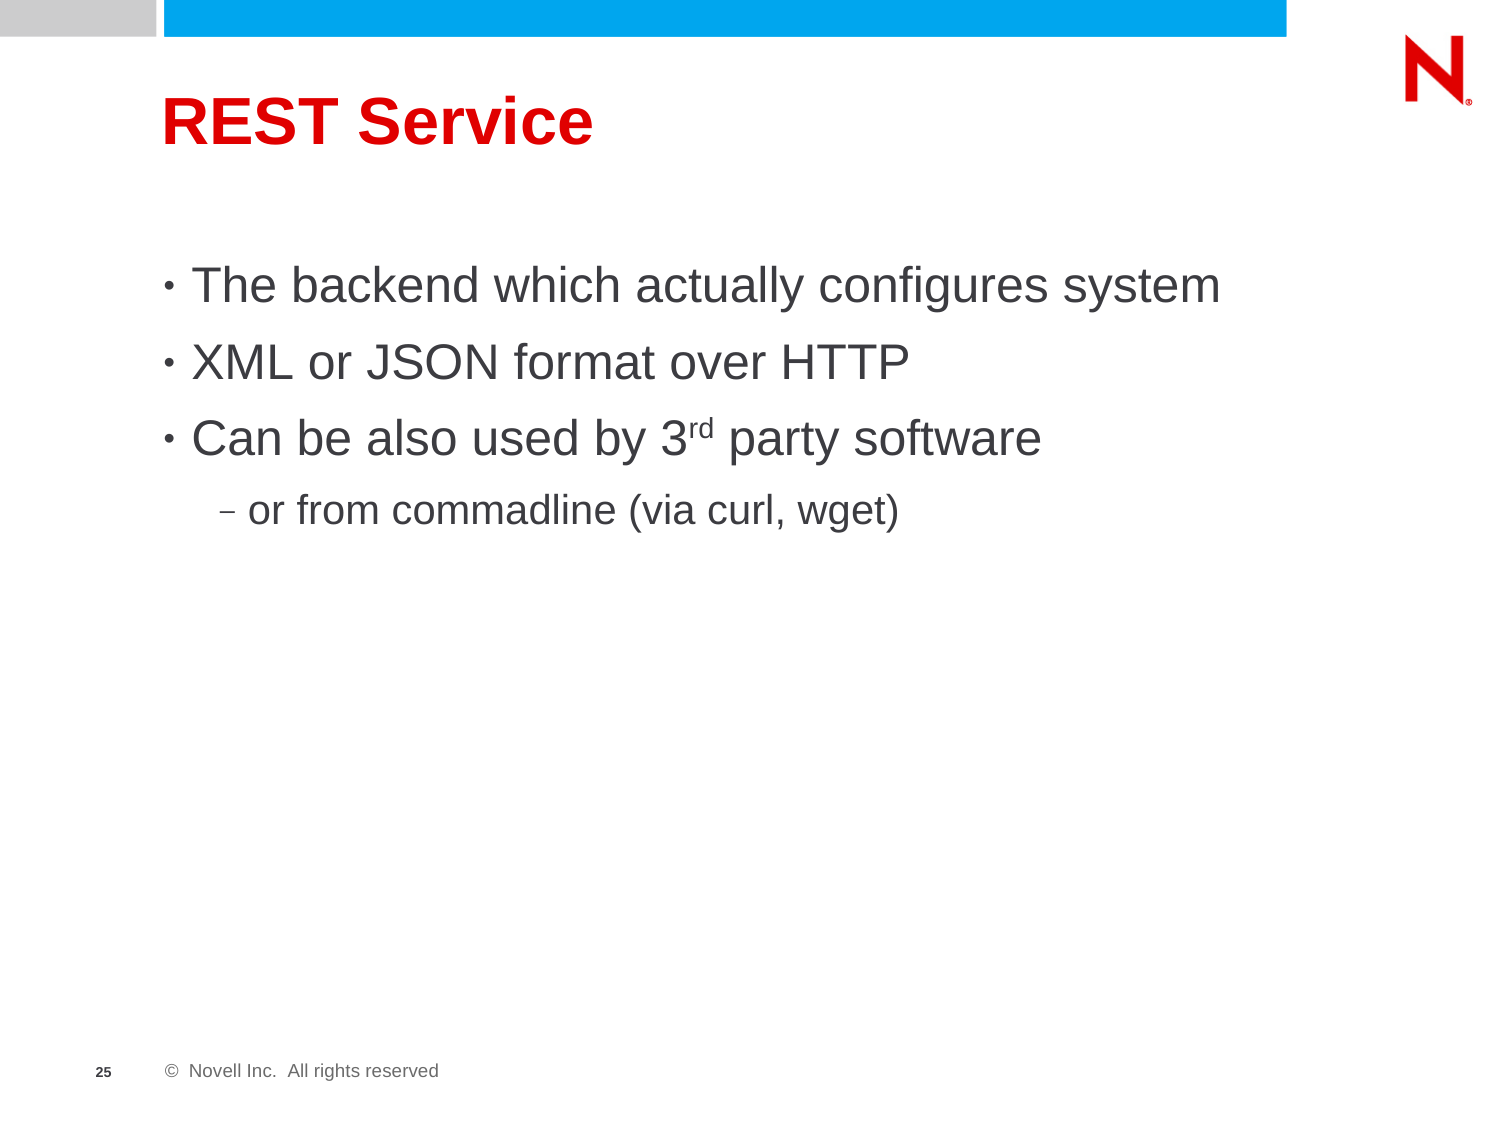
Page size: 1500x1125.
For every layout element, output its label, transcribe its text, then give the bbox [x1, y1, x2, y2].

list The backend which actually configures system XML or JSON format over HTTP Can be also used by 3rd party software or from commadline (via curl, wget) [163, 254, 1404, 986]
title REST Service [161, 41, 1383, 205]
picture [1403, 32, 1473, 107]
